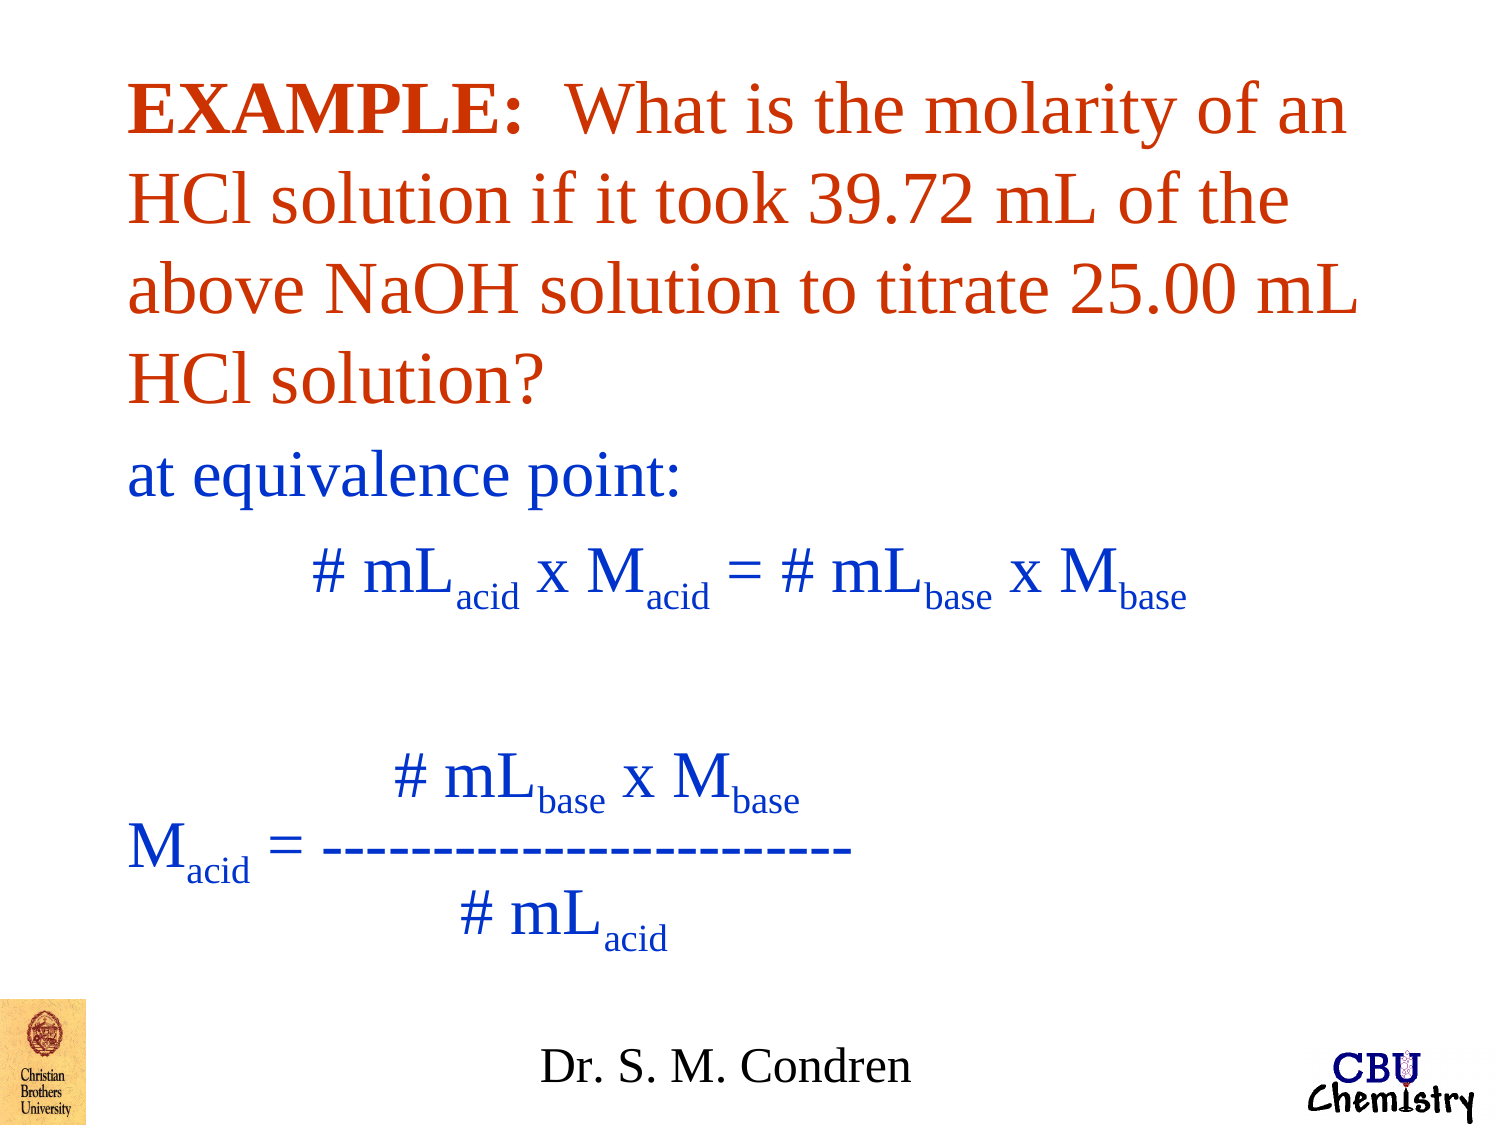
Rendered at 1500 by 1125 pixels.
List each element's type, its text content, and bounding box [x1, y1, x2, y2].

list at equivalence point: # mLacid x Macid = # mLbase x Mbase # mLbase x Mbase Macid = ------------------------ # mLacid [112, 324, 1388, 1001]
title EXAMPLE: What is the molarity of an HCl solution if it took 39.72 mL of the above NaOH solution to titrate 25.00 mL HCl solution? [112, 0, 1388, 324]
